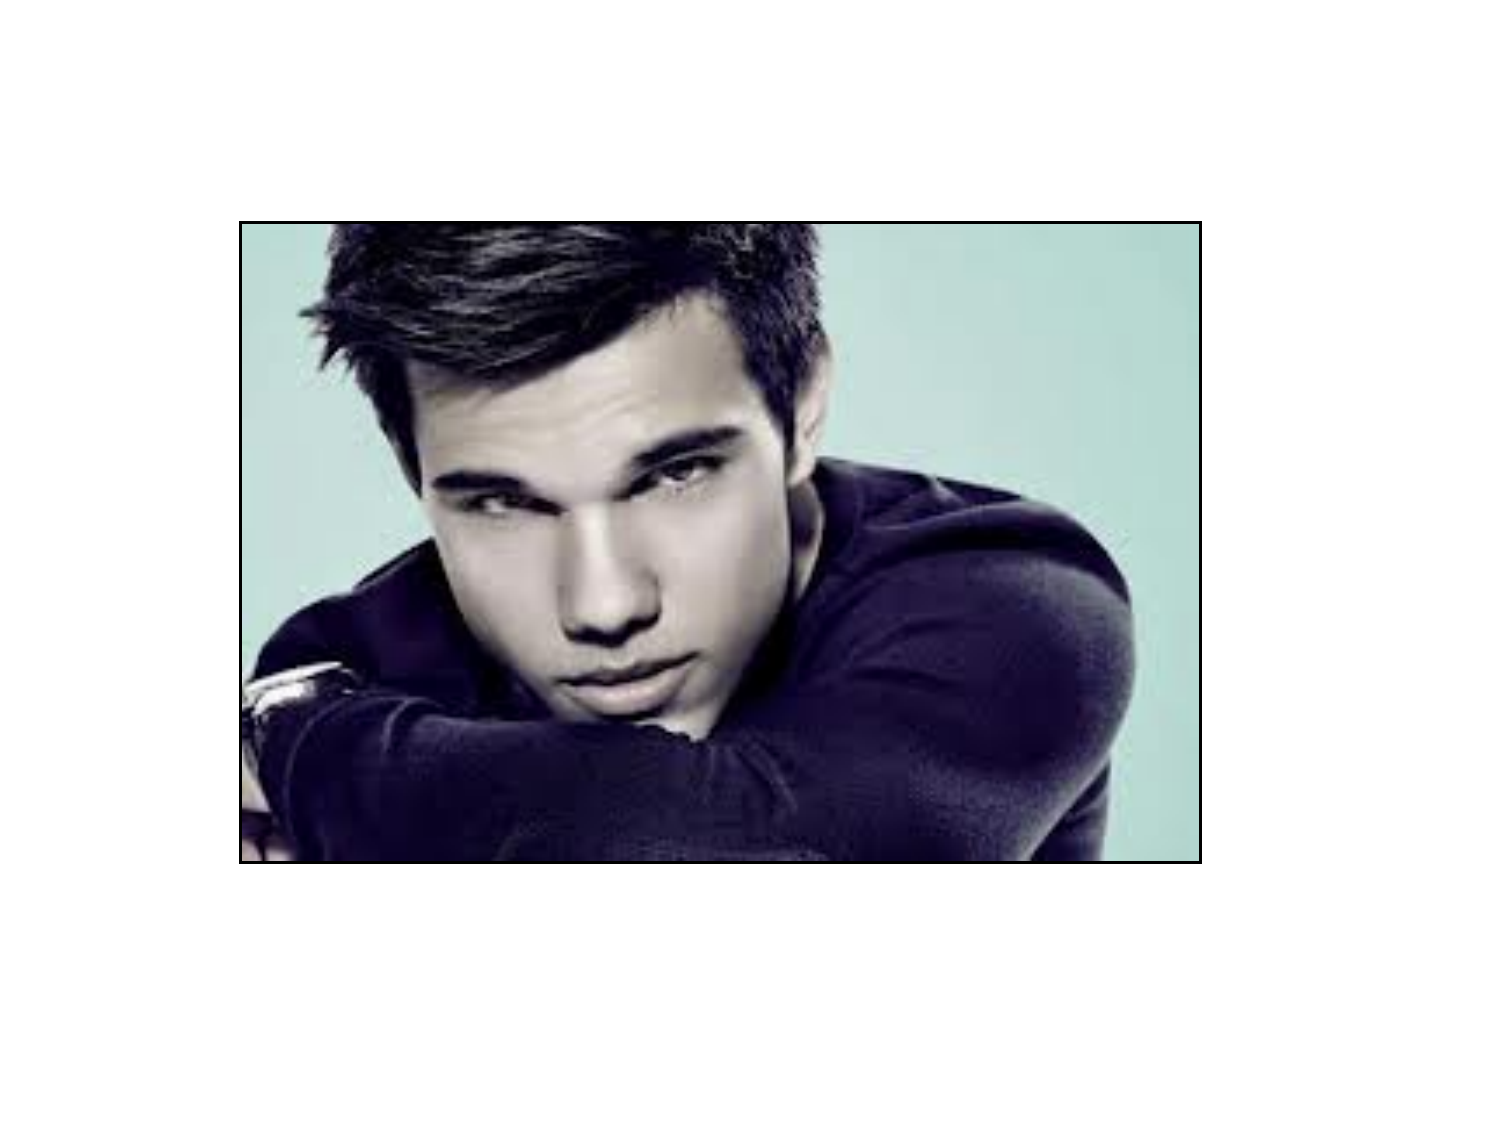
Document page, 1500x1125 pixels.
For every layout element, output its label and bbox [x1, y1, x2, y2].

picture [242, 224, 1199, 862]
